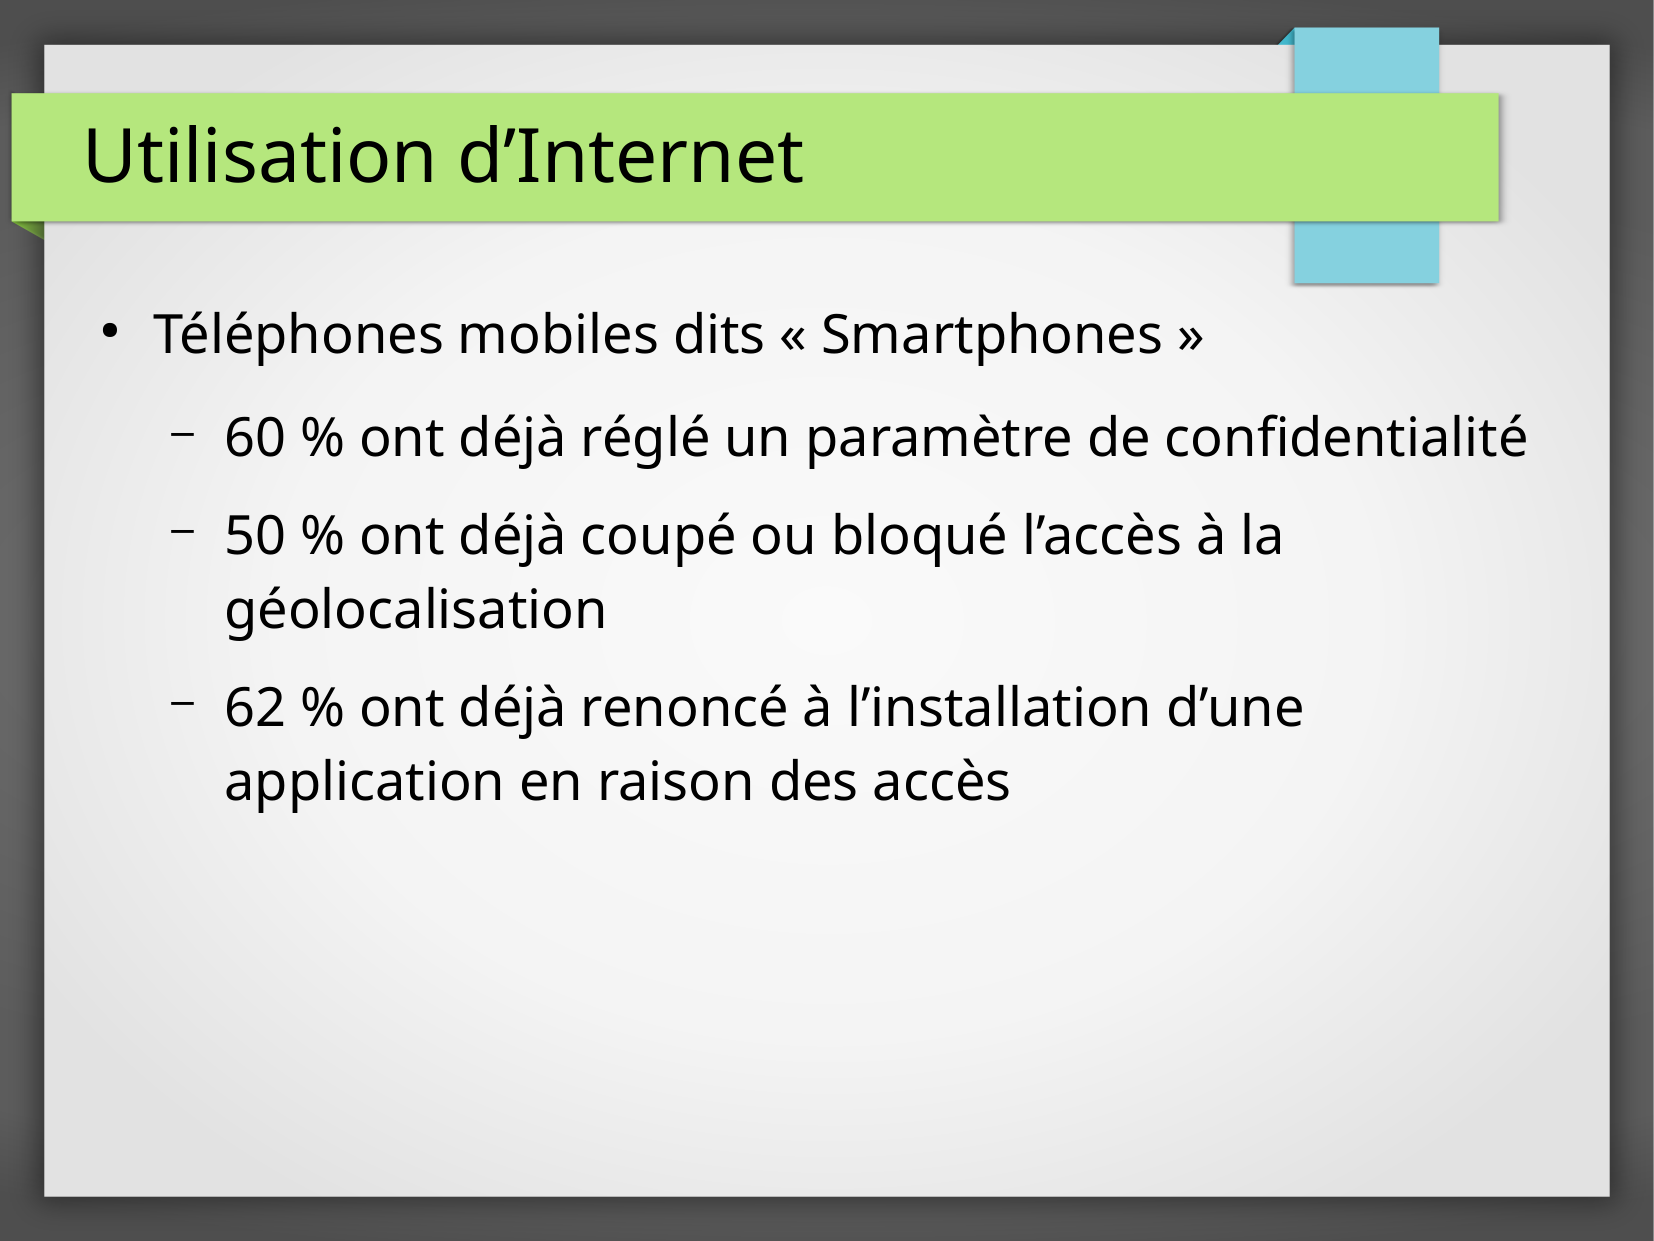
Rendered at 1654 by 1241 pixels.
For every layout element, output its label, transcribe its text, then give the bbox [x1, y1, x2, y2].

title Utilisation d’Internet [82, 94, 1264, 213]
picture [0, 0, 1654, 1241]
list Téléphones mobiles dits « Smartphones » 60 % ont déjà réglé un paramètre de confidentialité 50 % ont déjà coupé ou bloqué l’accès à la géolocalisation 62 % ont déjà renoncé à l’installation d’une application en raison des accès [82, 295, 1571, 1015]
